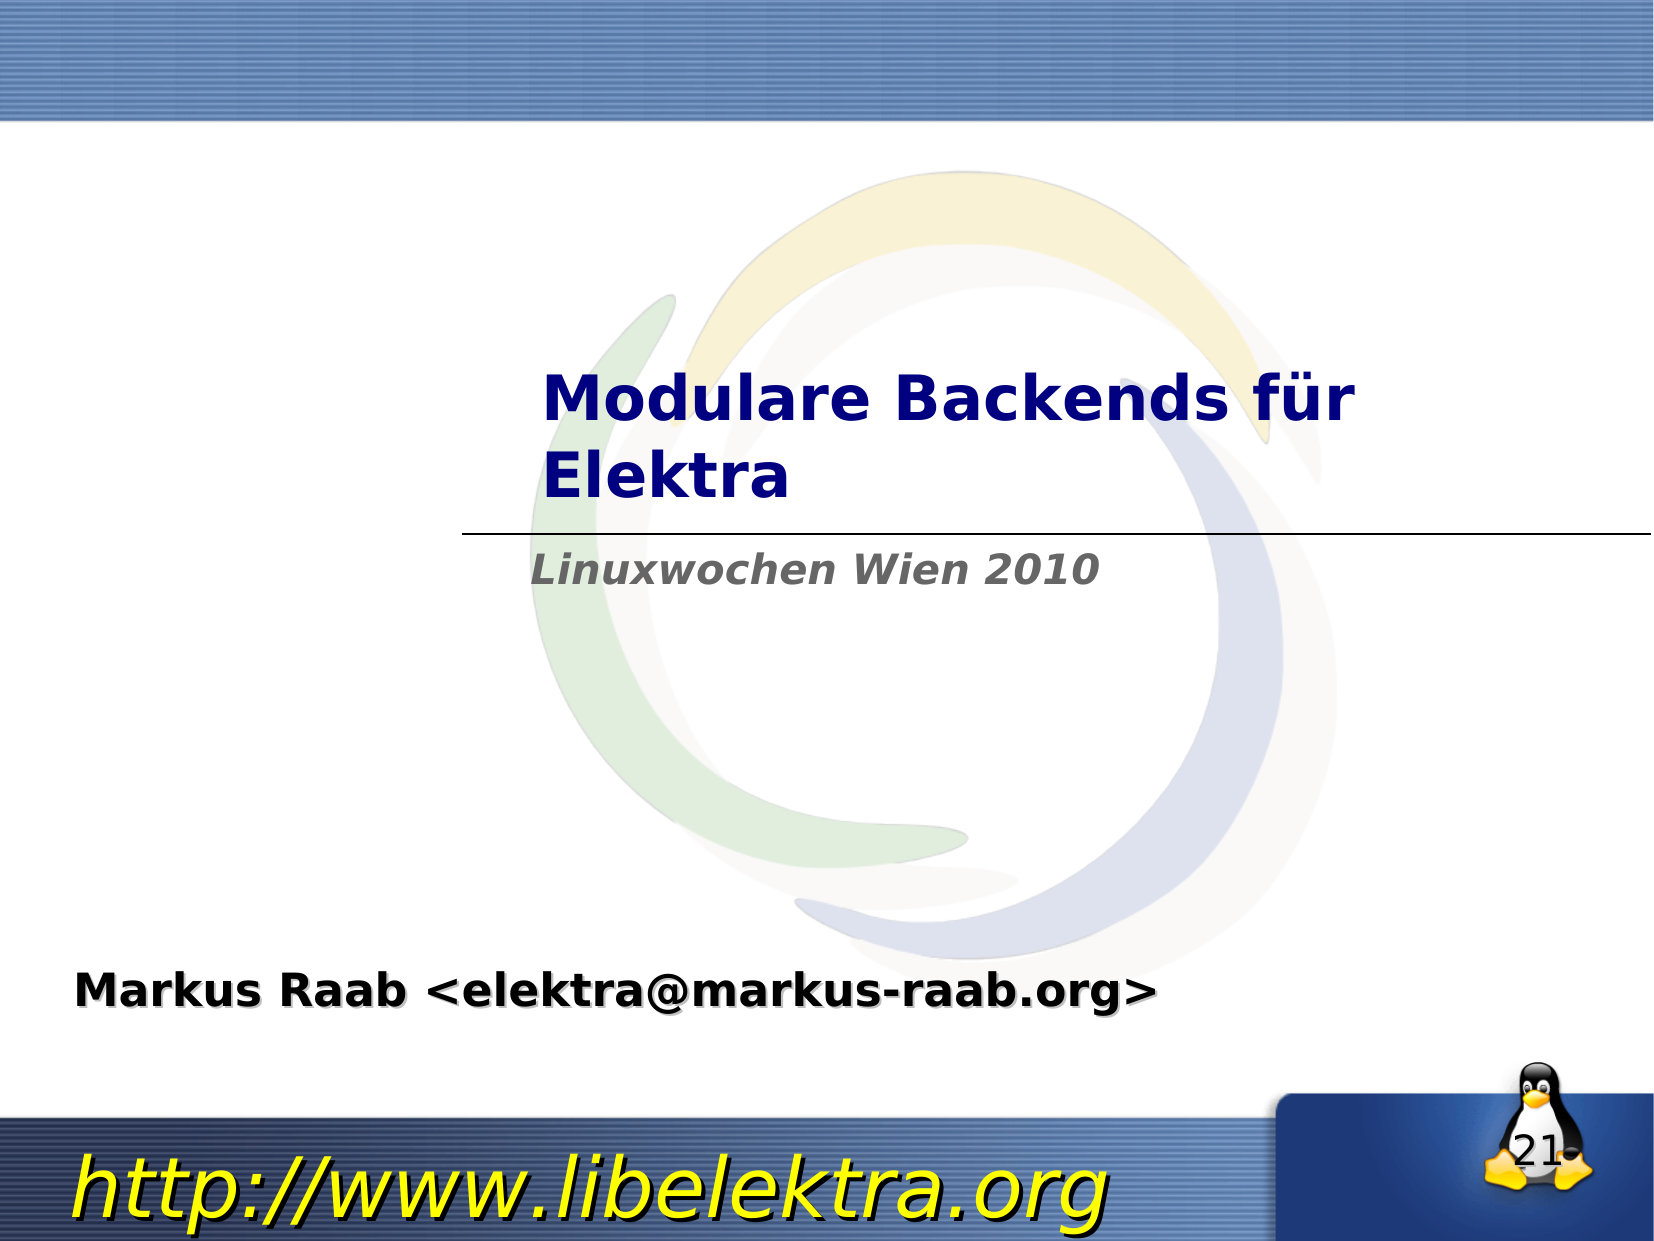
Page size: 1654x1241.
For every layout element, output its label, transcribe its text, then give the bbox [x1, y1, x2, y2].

text_box Linuxwochen Wien 2010 [515, 538, 1448, 685]
picture [0, 1061, 1654, 1241]
picture [0, 0, 1654, 533]
text_box Modulare Backends für Elektra [526, 351, 1428, 516]
picture [481, 535, 1374, 953]
text_box 50 [1312, 1122, 1565, 1178]
text_box Markus Raab <elektra@markus-raab.org> [58, 953, 1481, 1030]
